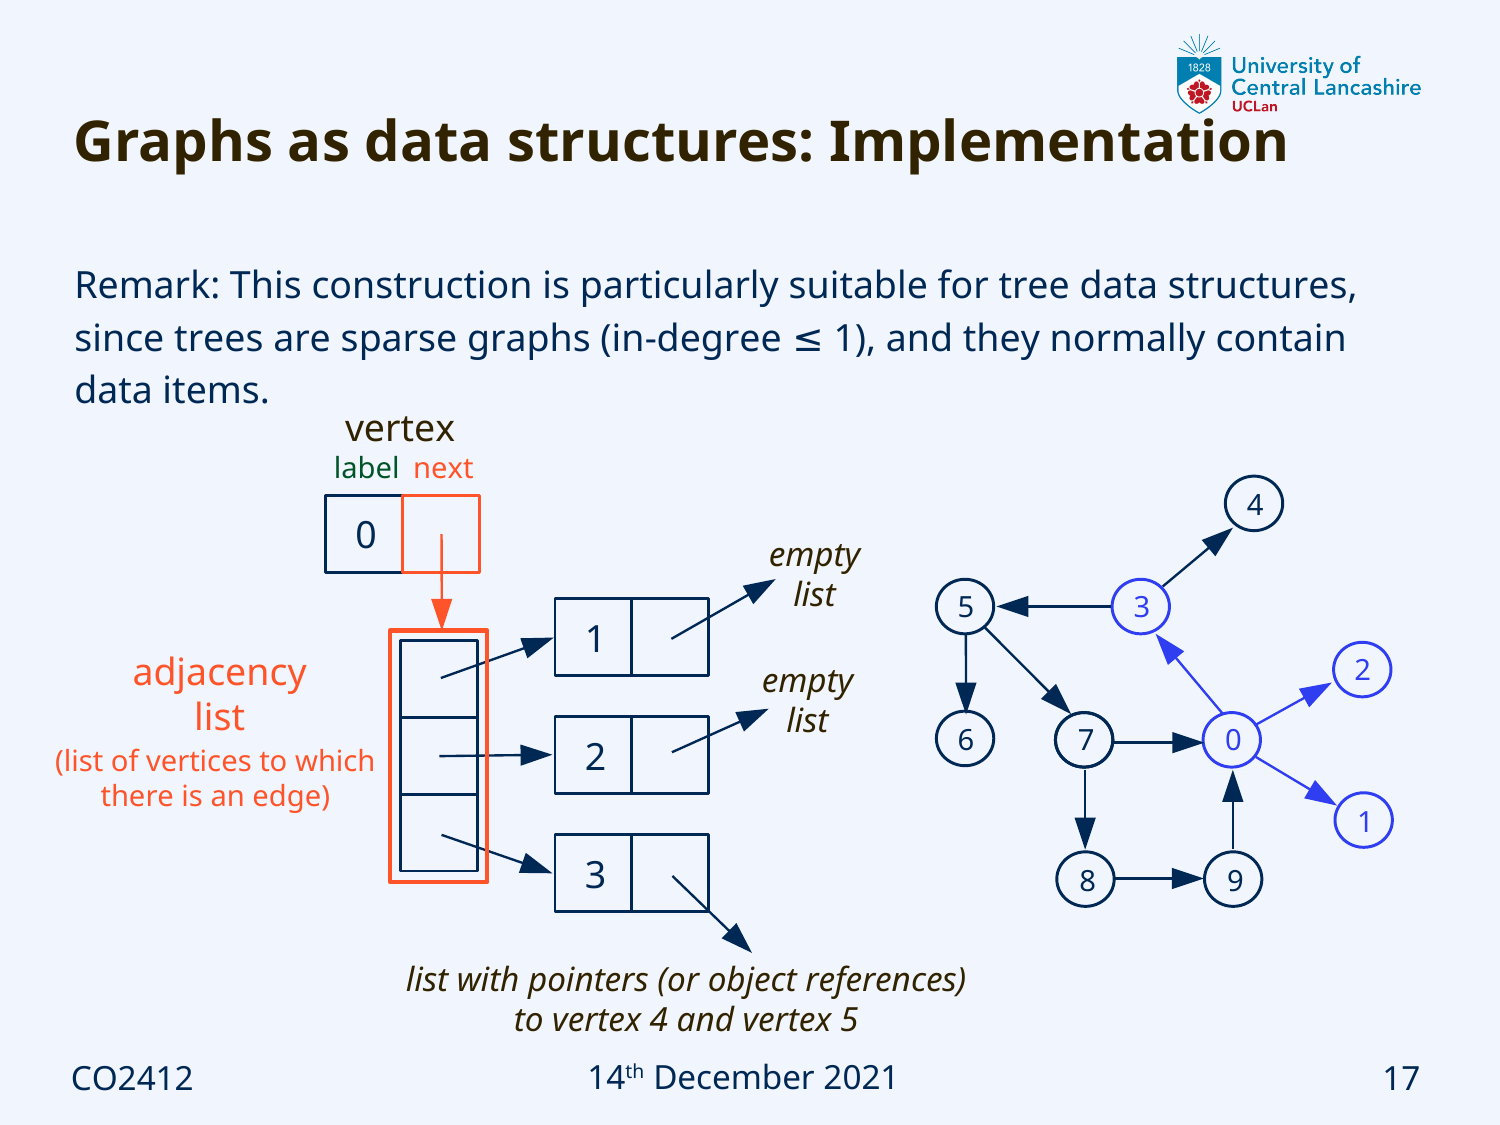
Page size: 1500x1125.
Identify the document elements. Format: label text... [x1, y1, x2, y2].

text_box empty list [738, 525, 891, 621]
text_box Remark: This construction is particularly suitable for tree data structures, since trees are sparse graphs (in-degree ≤ 1), and they normally contain data items. [59, 245, 1435, 377]
text_box next [382, 441, 504, 502]
text_box 0 [1210, 713, 1258, 764]
text_box 2 [1339, 643, 1387, 694]
text_box 3 [1118, 580, 1167, 631]
text_box 4 [1232, 478, 1280, 529]
text_box 1 [1342, 795, 1390, 846]
text_box 5 [942, 580, 991, 631]
text_box 7 [1063, 713, 1111, 764]
text_box 8 [1064, 854, 1113, 905]
text_box 9 [1212, 854, 1260, 905]
text_box label [306, 441, 382, 502]
text_box list with pointers (or object references) to vertex 4 and vertex 5 [377, 950, 996, 1046]
text_box adjacency list [110, 641, 330, 734]
text_box vertex [330, 396, 476, 457]
text_box 2 [564, 725, 627, 786]
text_box next [404, 497, 478, 502]
text_box empty list [731, 651, 884, 747]
text_box 6 [942, 713, 991, 764]
title Graphs as data structures: Implementation [58, 54, 1500, 224]
text_box 3 [564, 843, 627, 904]
text_box (list of vertices to which there is an edge) [37, 734, 388, 820]
text_box 0 [335, 503, 397, 564]
text_box 1 [564, 607, 627, 668]
picture [1177, 34, 1421, 54]
